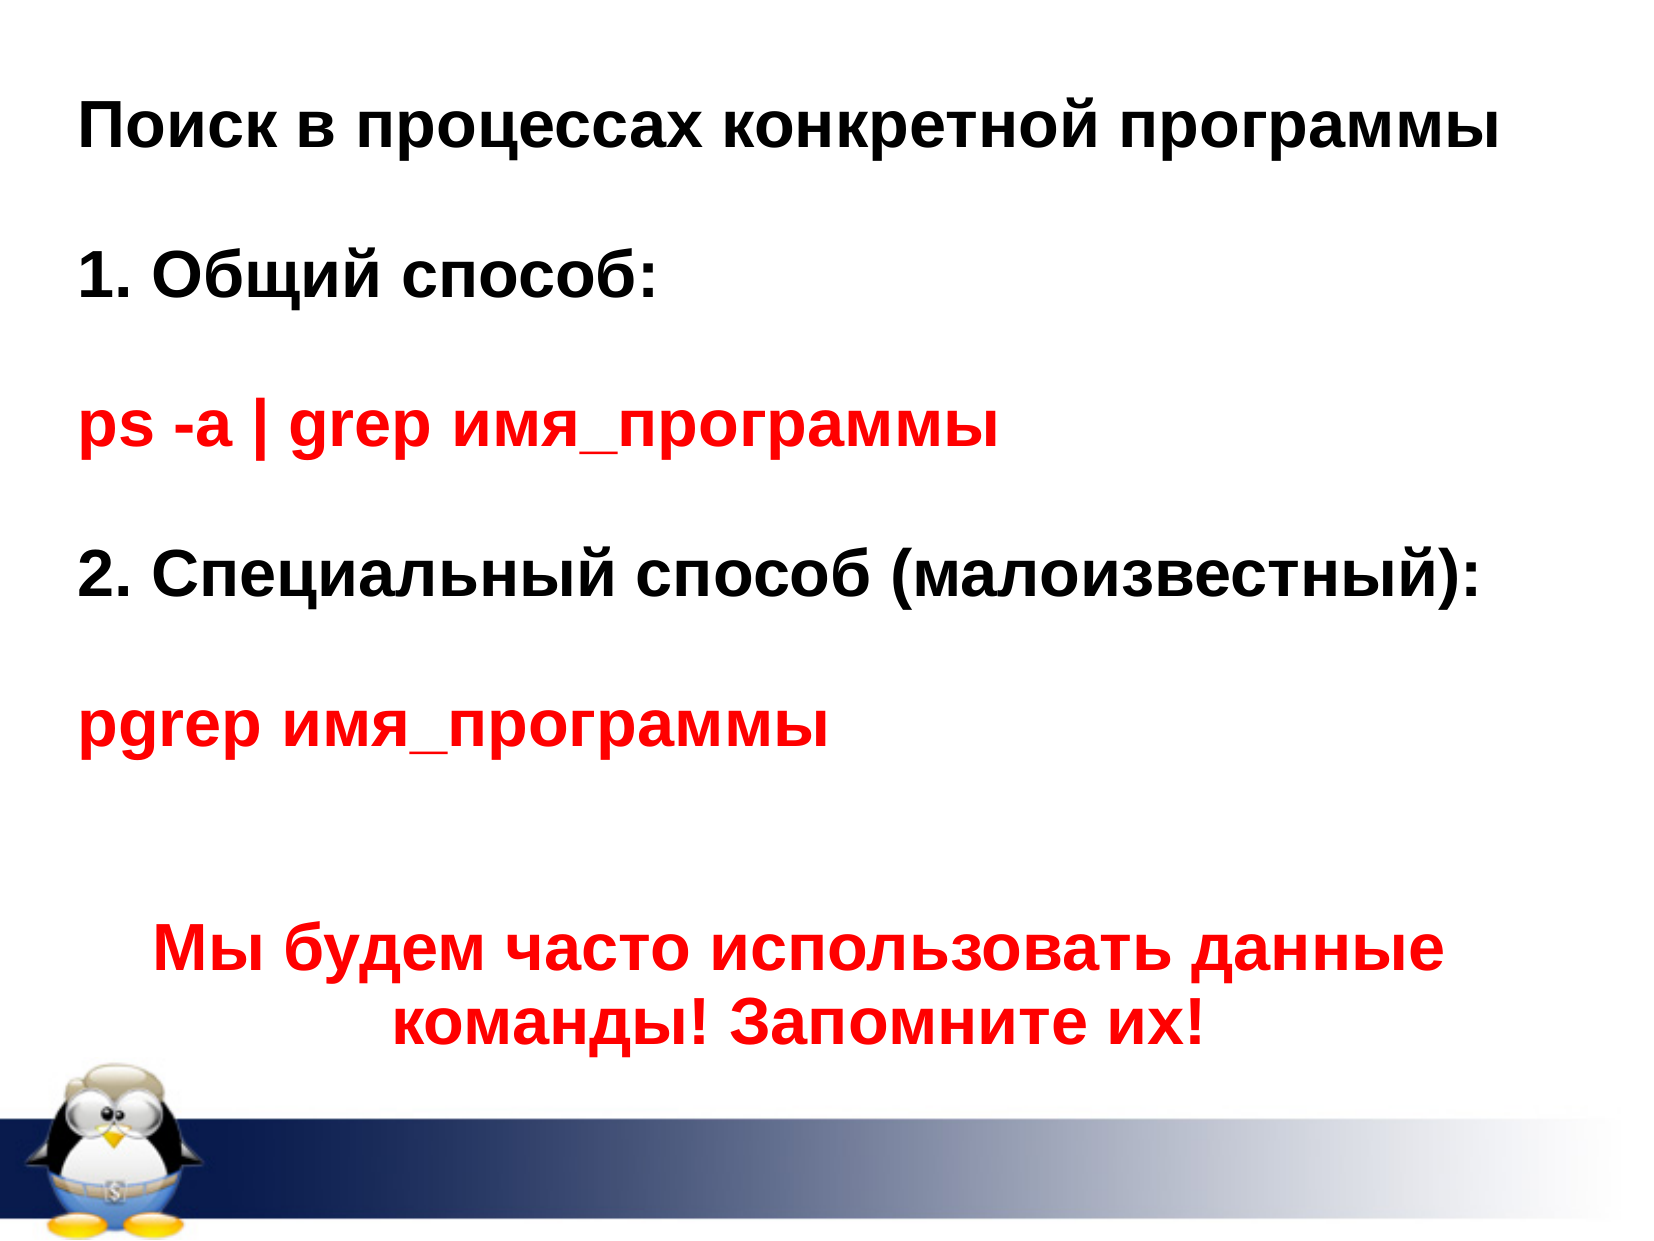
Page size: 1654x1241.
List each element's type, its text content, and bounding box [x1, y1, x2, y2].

text_box Поиск в процессах конкретной программы 1. Общий способ: ps -a | grep имя_программы 2. Специальный способ (малоизвестный): pgrep имя_программы Мы будем часто использовать данные команды! Запомните их! [62, 80, 1536, 1067]
picture [0, 1057, 1654, 1241]
